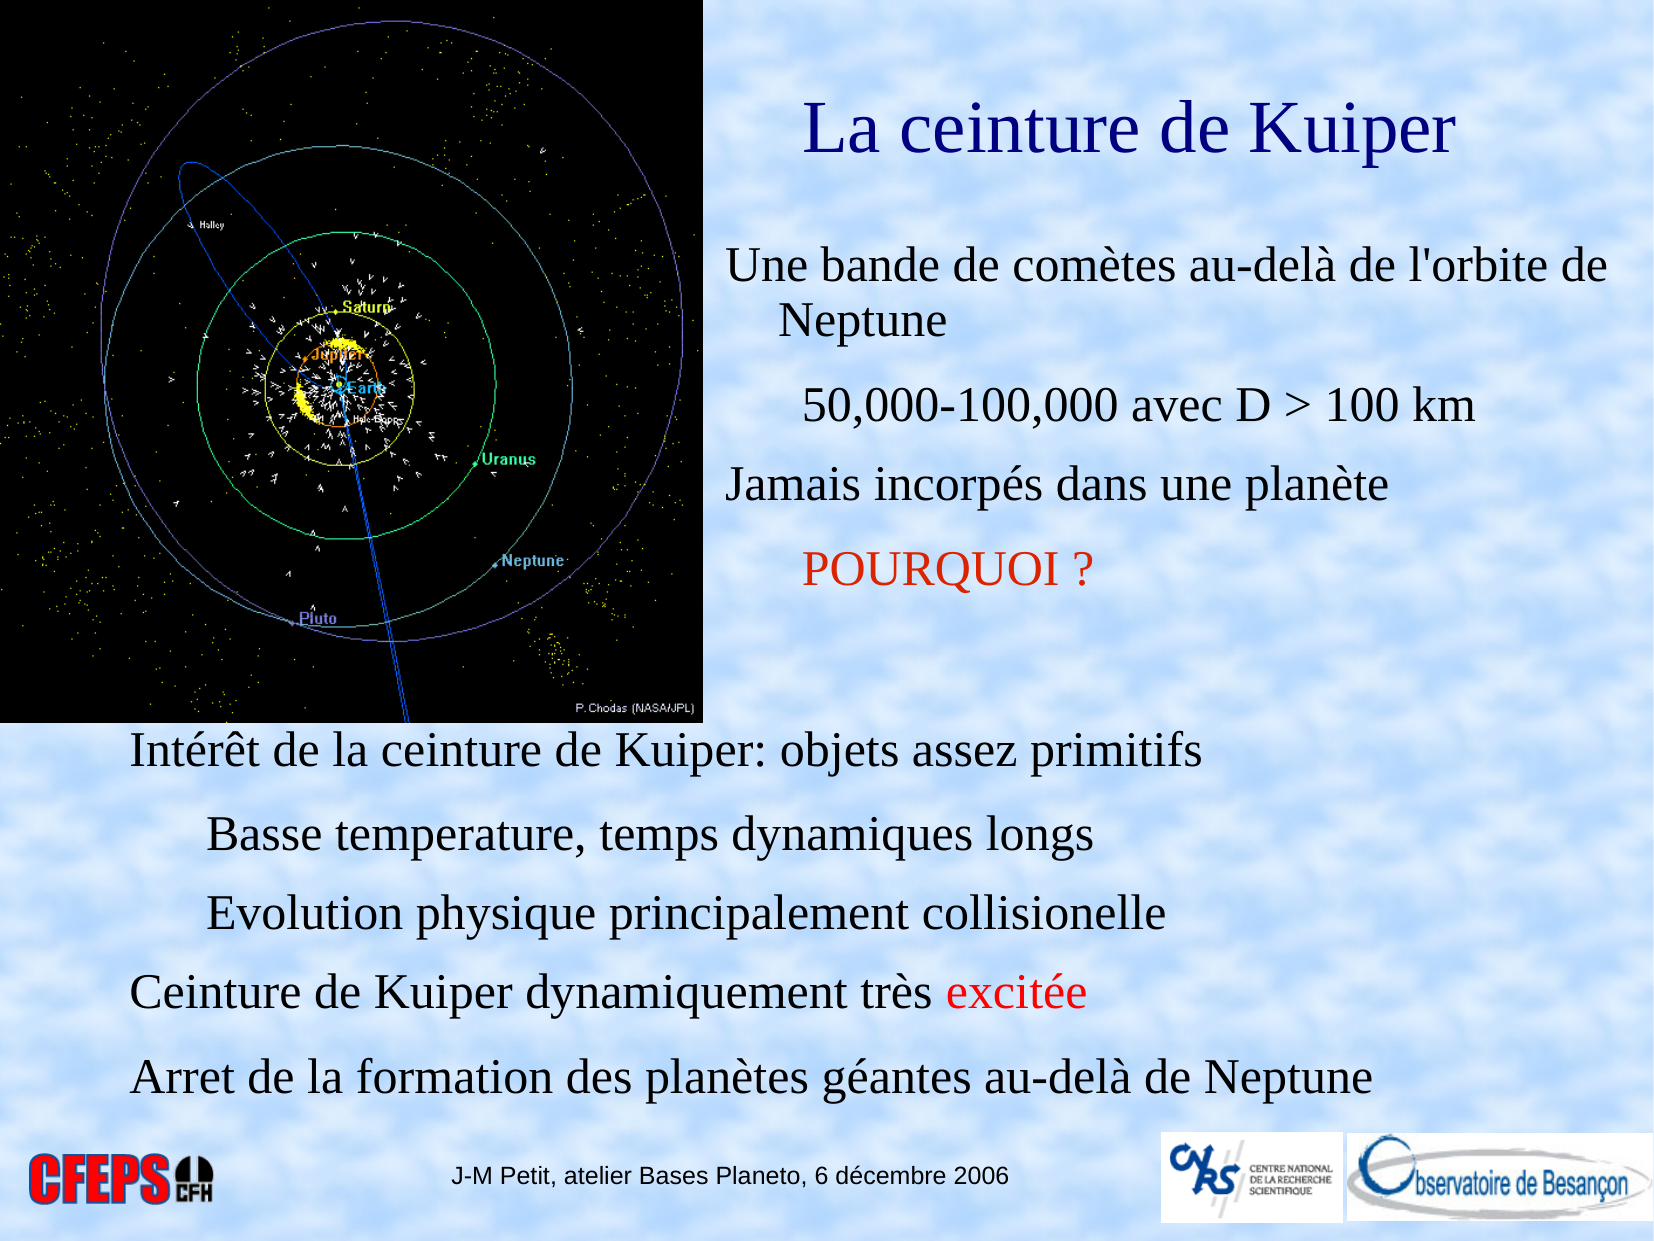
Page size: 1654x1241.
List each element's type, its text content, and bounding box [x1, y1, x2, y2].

list Une bande de comètes au-delà de l'orbite de Neptune 50,000-100,000 avec D > 100 km Jamais incorpés dans une planète POURQUOI ? [707, 237, 1634, 682]
list Intérêt de la ceinture de Kuiper: objets assez primitifs Basse temperature, temps dynamiques longs Evolution physique principalement collisionelle Ceinture de Kuiper dynamiquement très excitée Arret de la formation des planètes géantes au-delà de Neptune [111, 721, 1479, 1213]
picture [0, 0, 1654, 1241]
title La ceinture de Kuiper [717, 35, 1544, 220]
